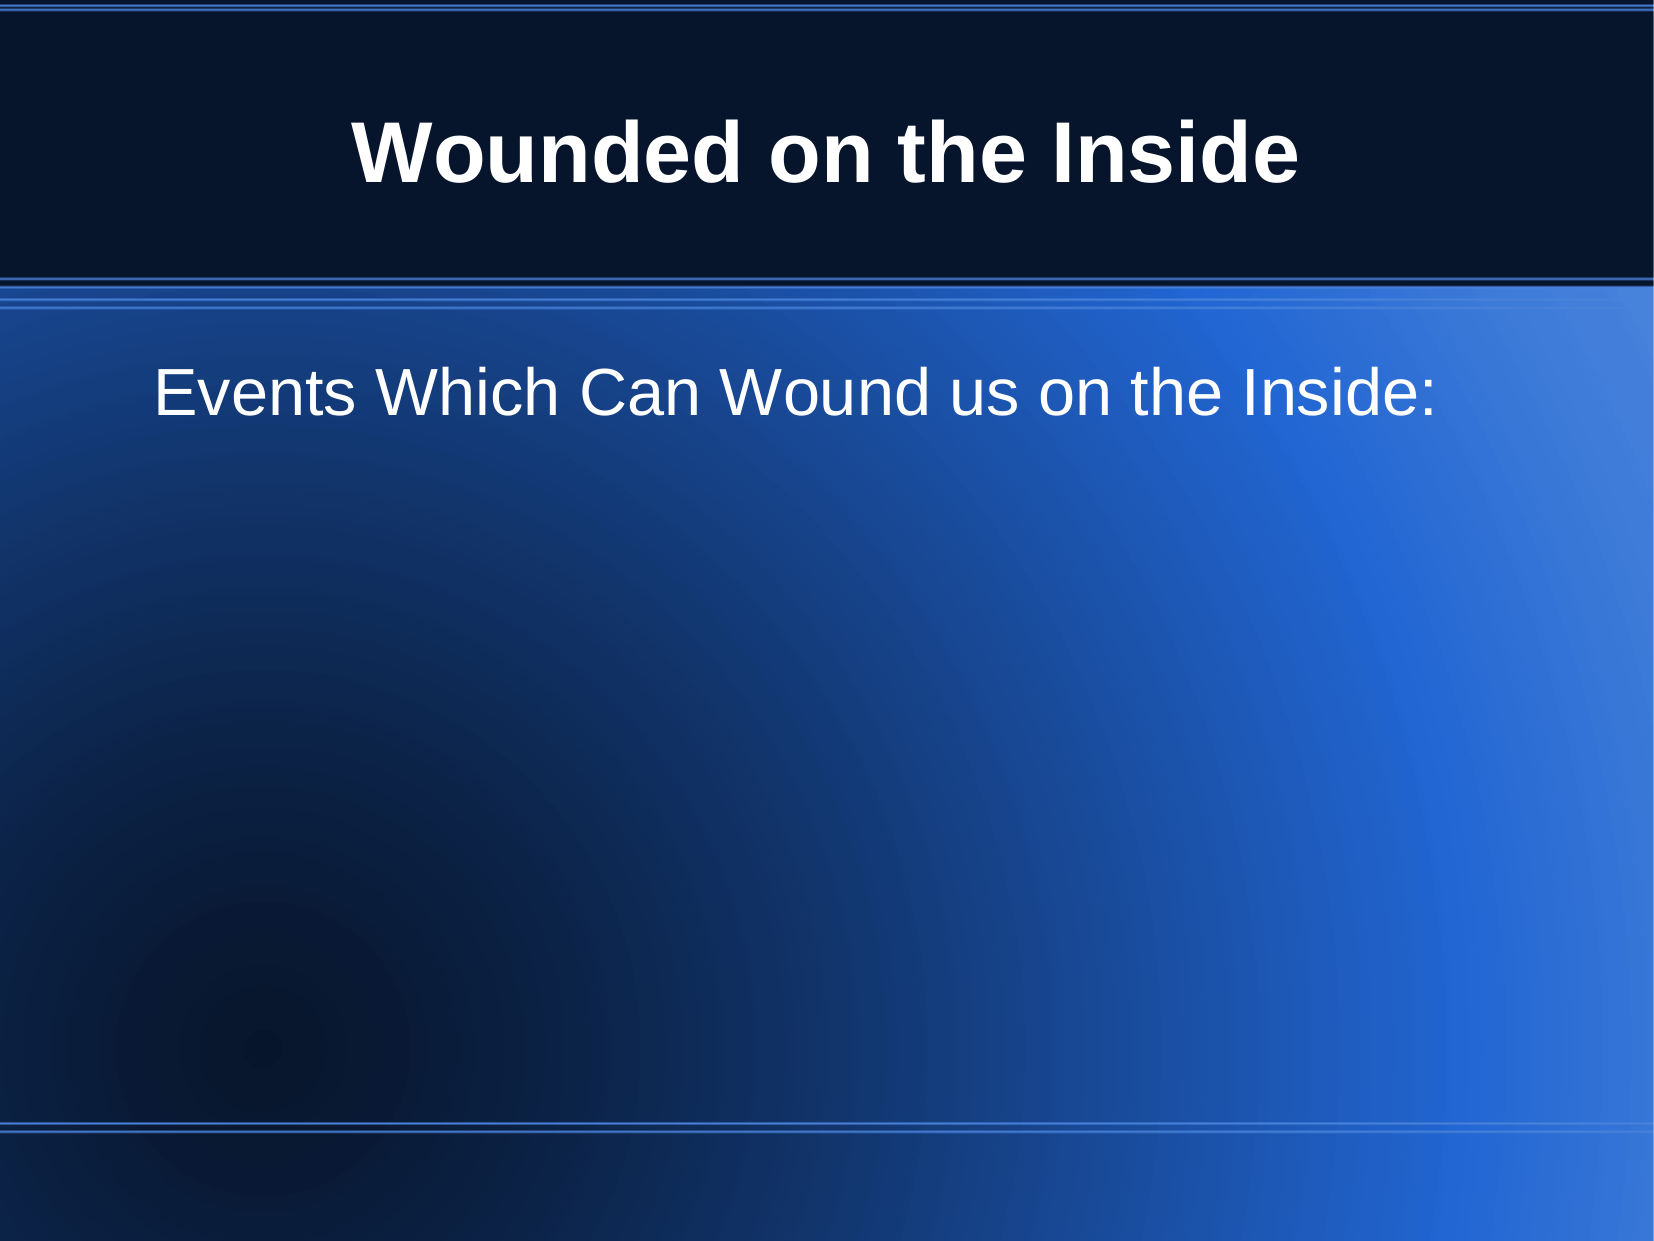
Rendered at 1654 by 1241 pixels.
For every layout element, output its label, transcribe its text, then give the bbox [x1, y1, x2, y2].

title Wounded on the Inside [82, 49, 1571, 257]
picture [0, 0, 1654, 1241]
list Events Which Can Wound us on the Inside: [82, 355, 1571, 1058]
